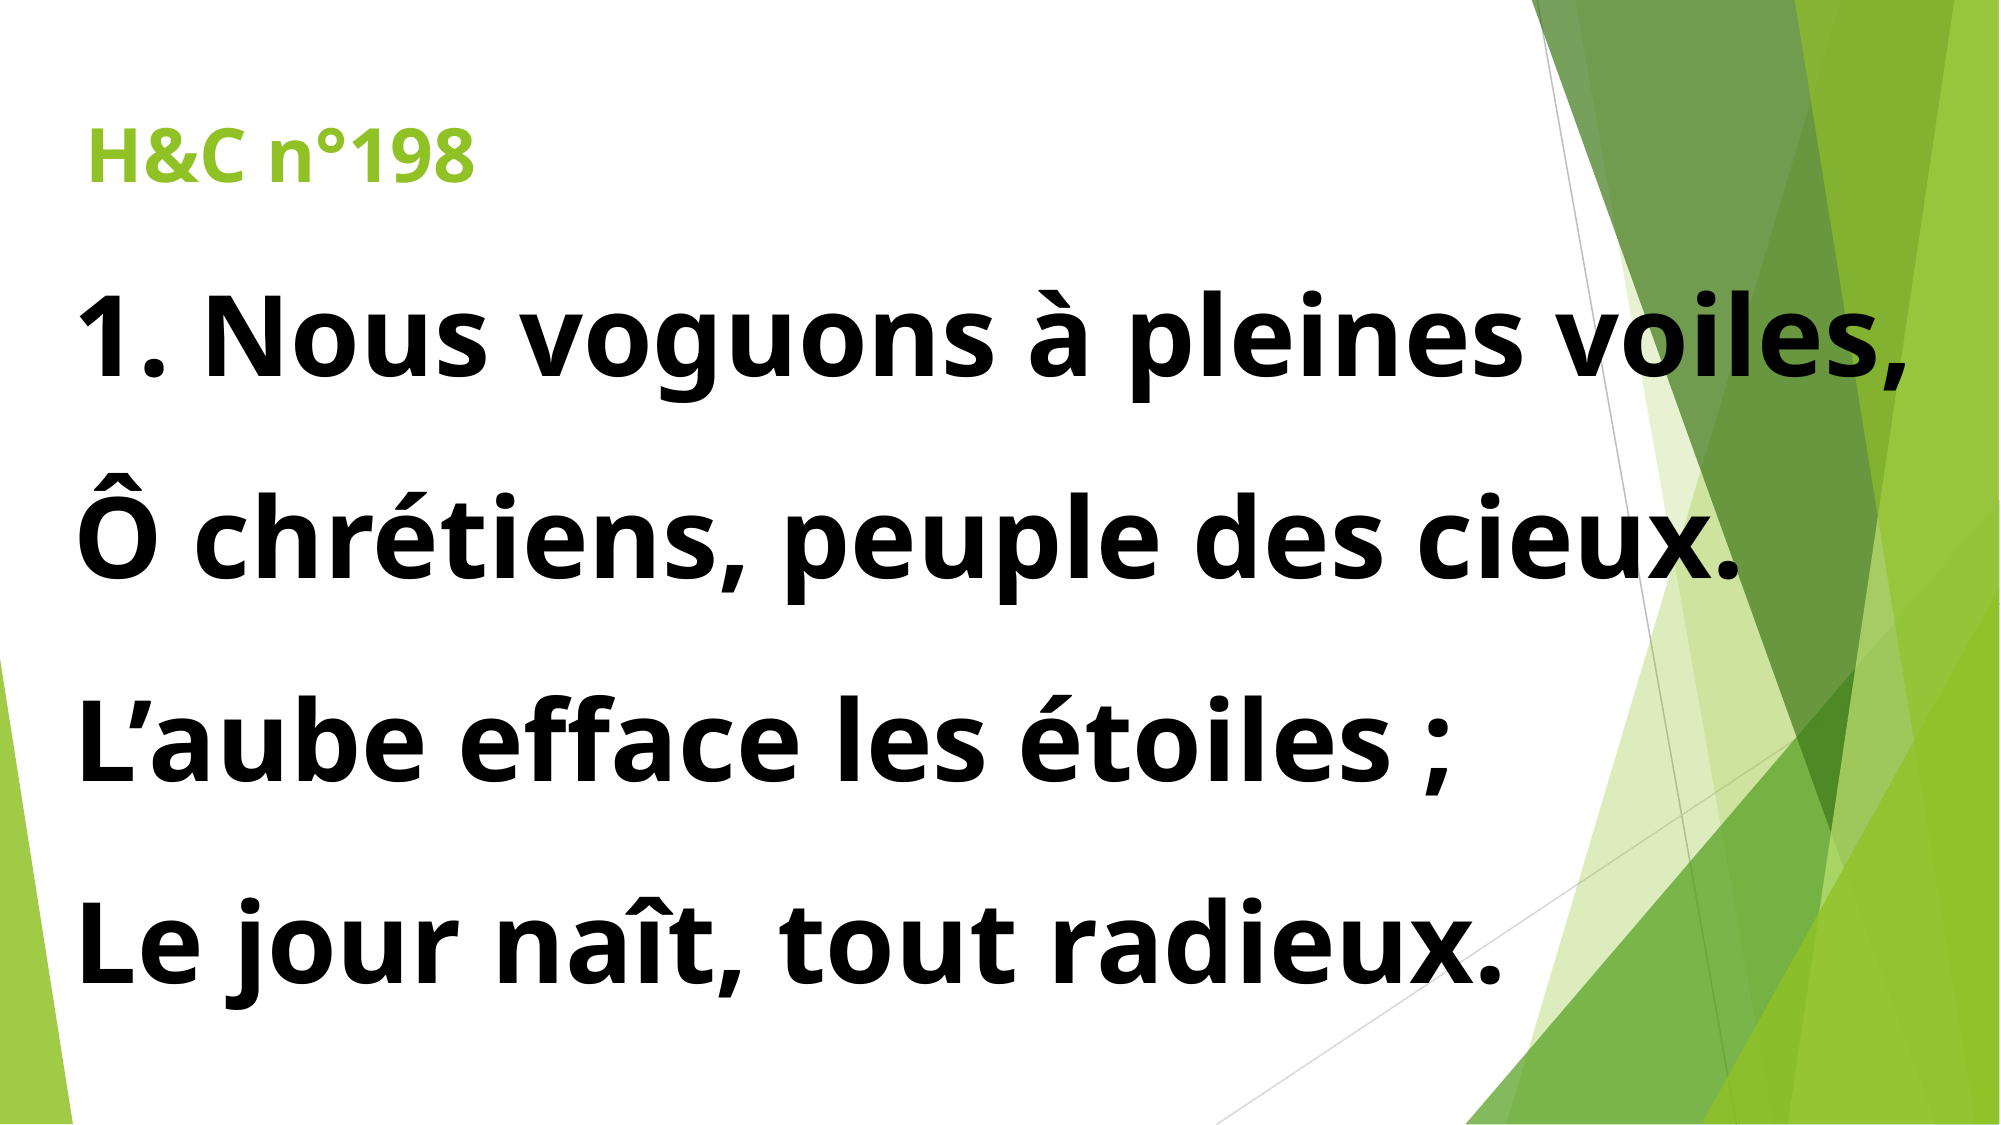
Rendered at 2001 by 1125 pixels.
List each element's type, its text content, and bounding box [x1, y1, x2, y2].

text_box H&C n°198 [70, 99, 1522, 188]
text_box 1. Nous voguons à pleines voiles, Ô chrétiens, peuple des cieux. L’aube efface les étoiles ; Le jour naît, tout radieux. [59, 188, 2001, 1074]
